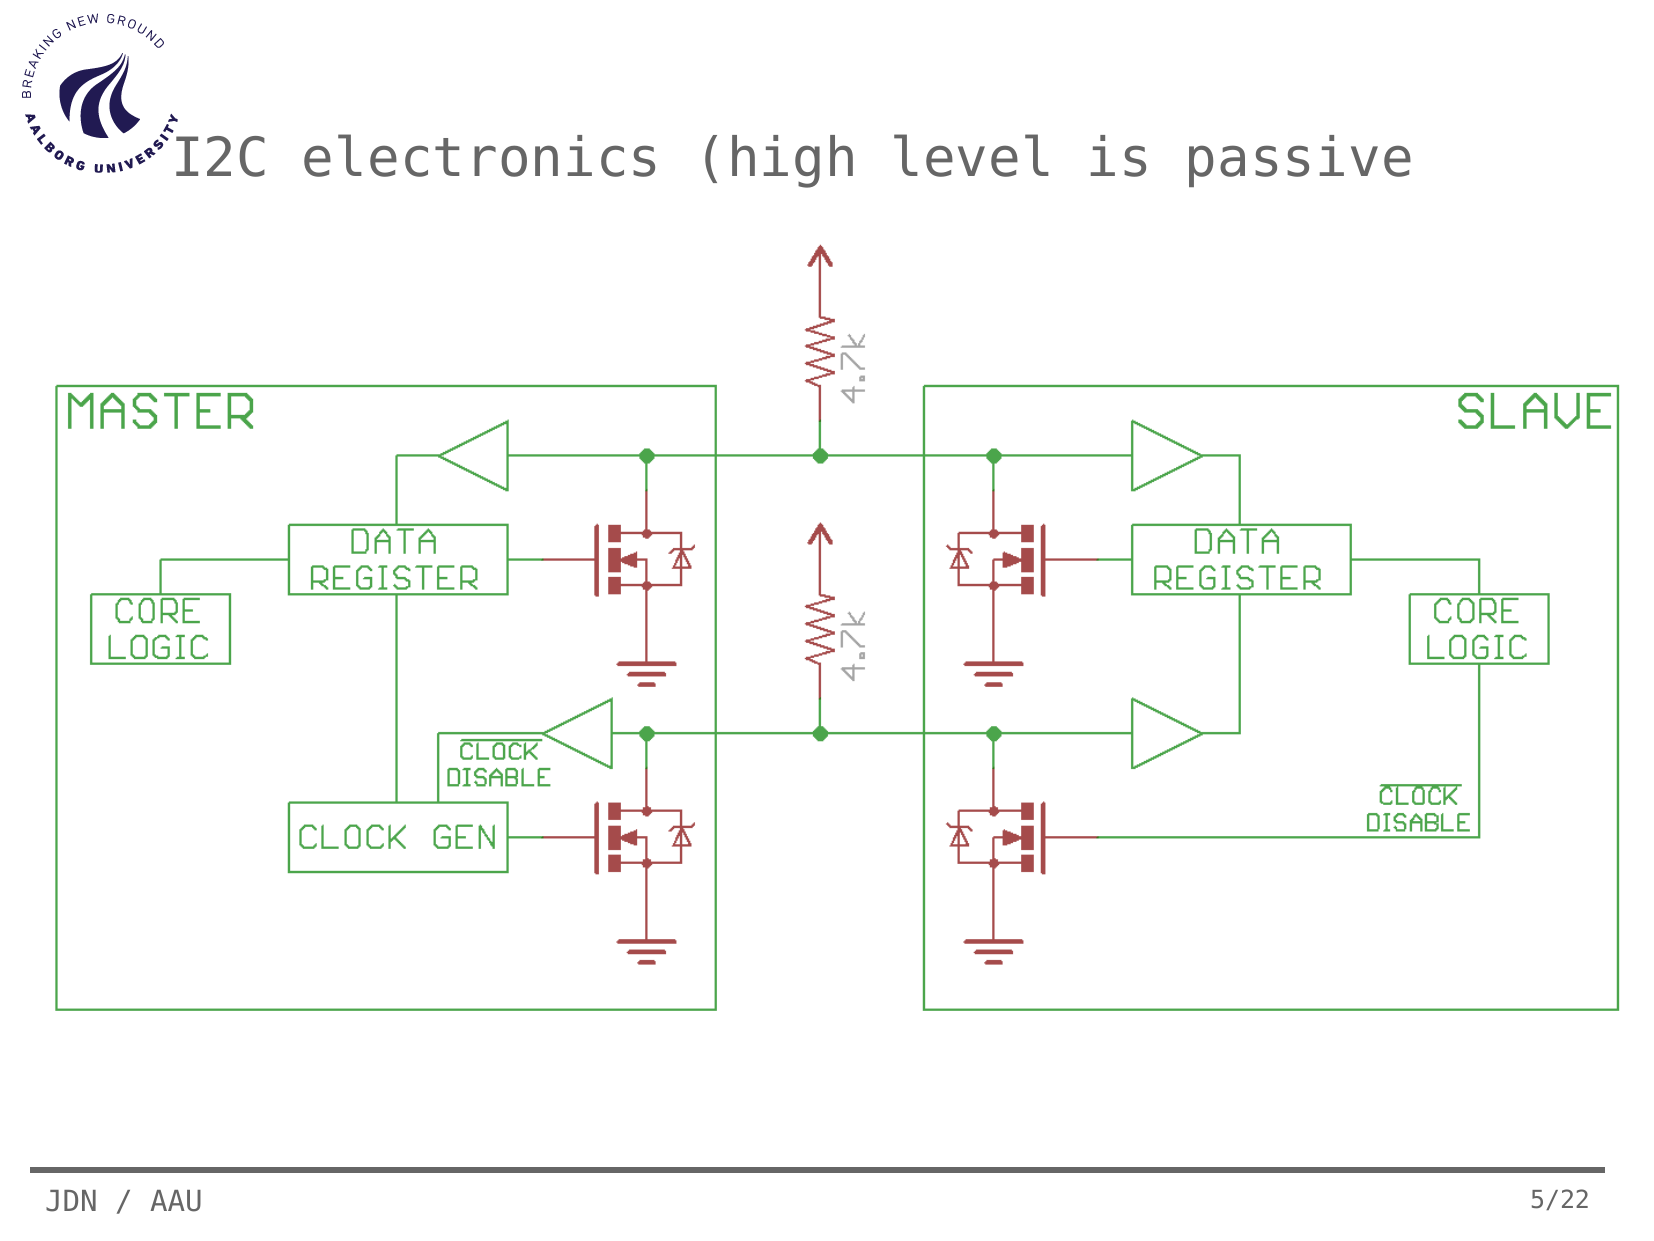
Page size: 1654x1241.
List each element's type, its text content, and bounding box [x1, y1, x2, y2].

title I2C electronics (high level is passive [86, 105, 1501, 209]
picture [23, 209, 1654, 1048]
picture [22, 13, 178, 173]
